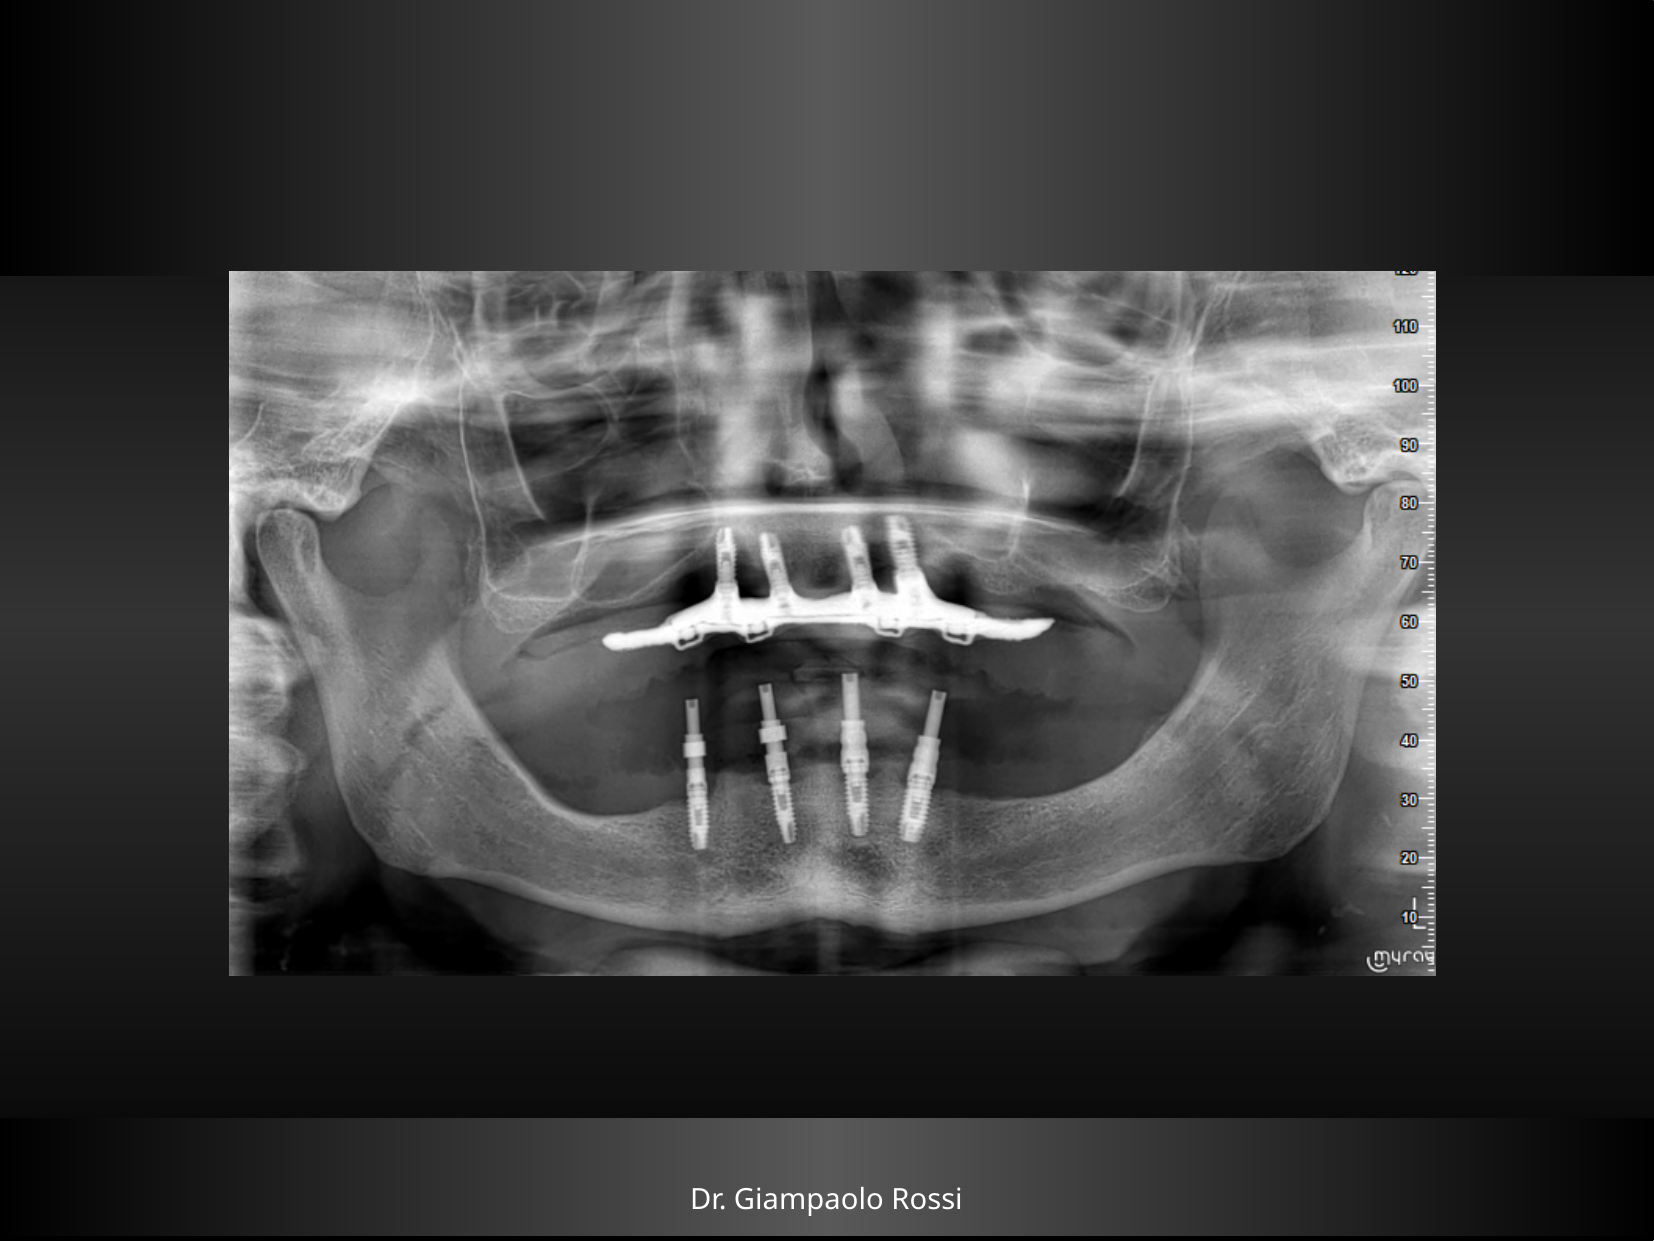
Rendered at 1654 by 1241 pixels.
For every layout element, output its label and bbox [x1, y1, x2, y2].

picture [229, 271, 1436, 976]
